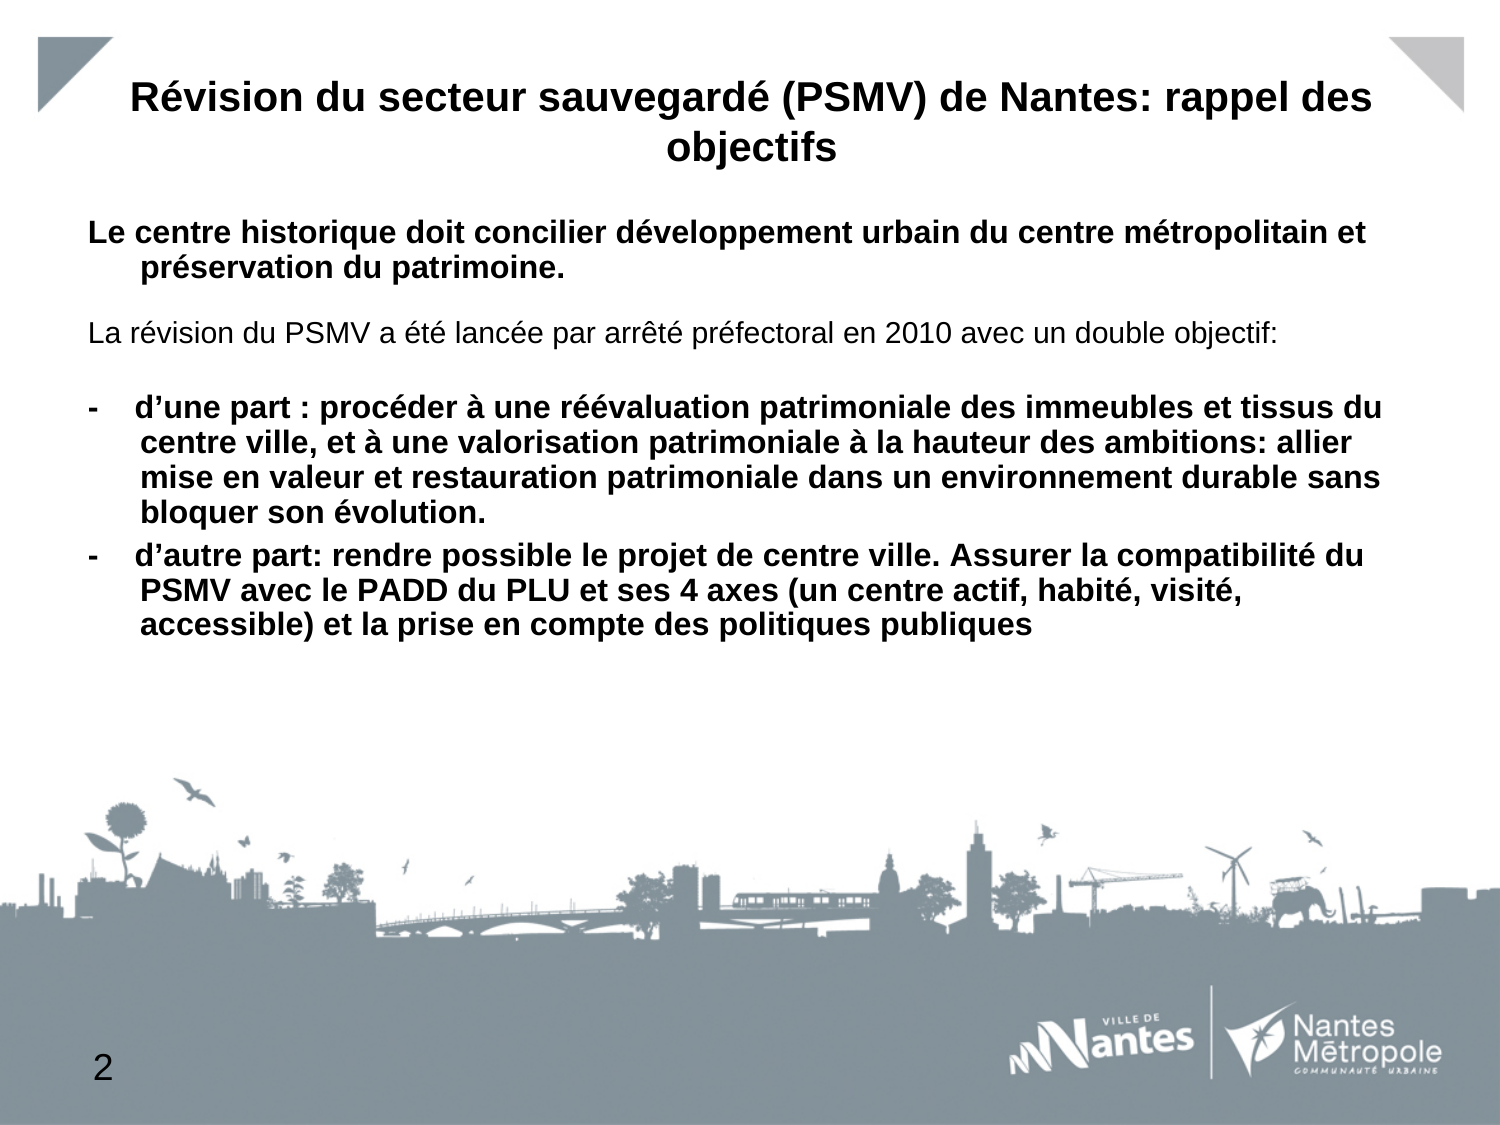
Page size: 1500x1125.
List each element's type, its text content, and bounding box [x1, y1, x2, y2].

picture [0, 0, 1500, 1125]
list Le centre historique doit concilier développement urbain du centre métropolitain et préservation du patrimoine. La révision du PSMV a été lancée par arrêté préfectoral en 2010 avec un double objectif: - d’une part : procéder à une réévaluation patrimoniale des immeubles et tissus du centre ville, et à une valorisation patrimoniale à la hauteur des ambitions: allier mise en valeur et restauration patrimoniale dans un environnement durable sans bloquer son évolution. - d’autre part: rendre possible le projet de centre ville. Assurer la compatibilité du PSMV avec le PADD du PLU et ses 4 axes (un centre actif, habité, visité, accessible) et la prise en compte des politiques publiques [70, 207, 1421, 953]
title Révision du secteur sauvegardé (PSMV) de Nantes: rappel des objectifs [76, 54, 1427, 185]
